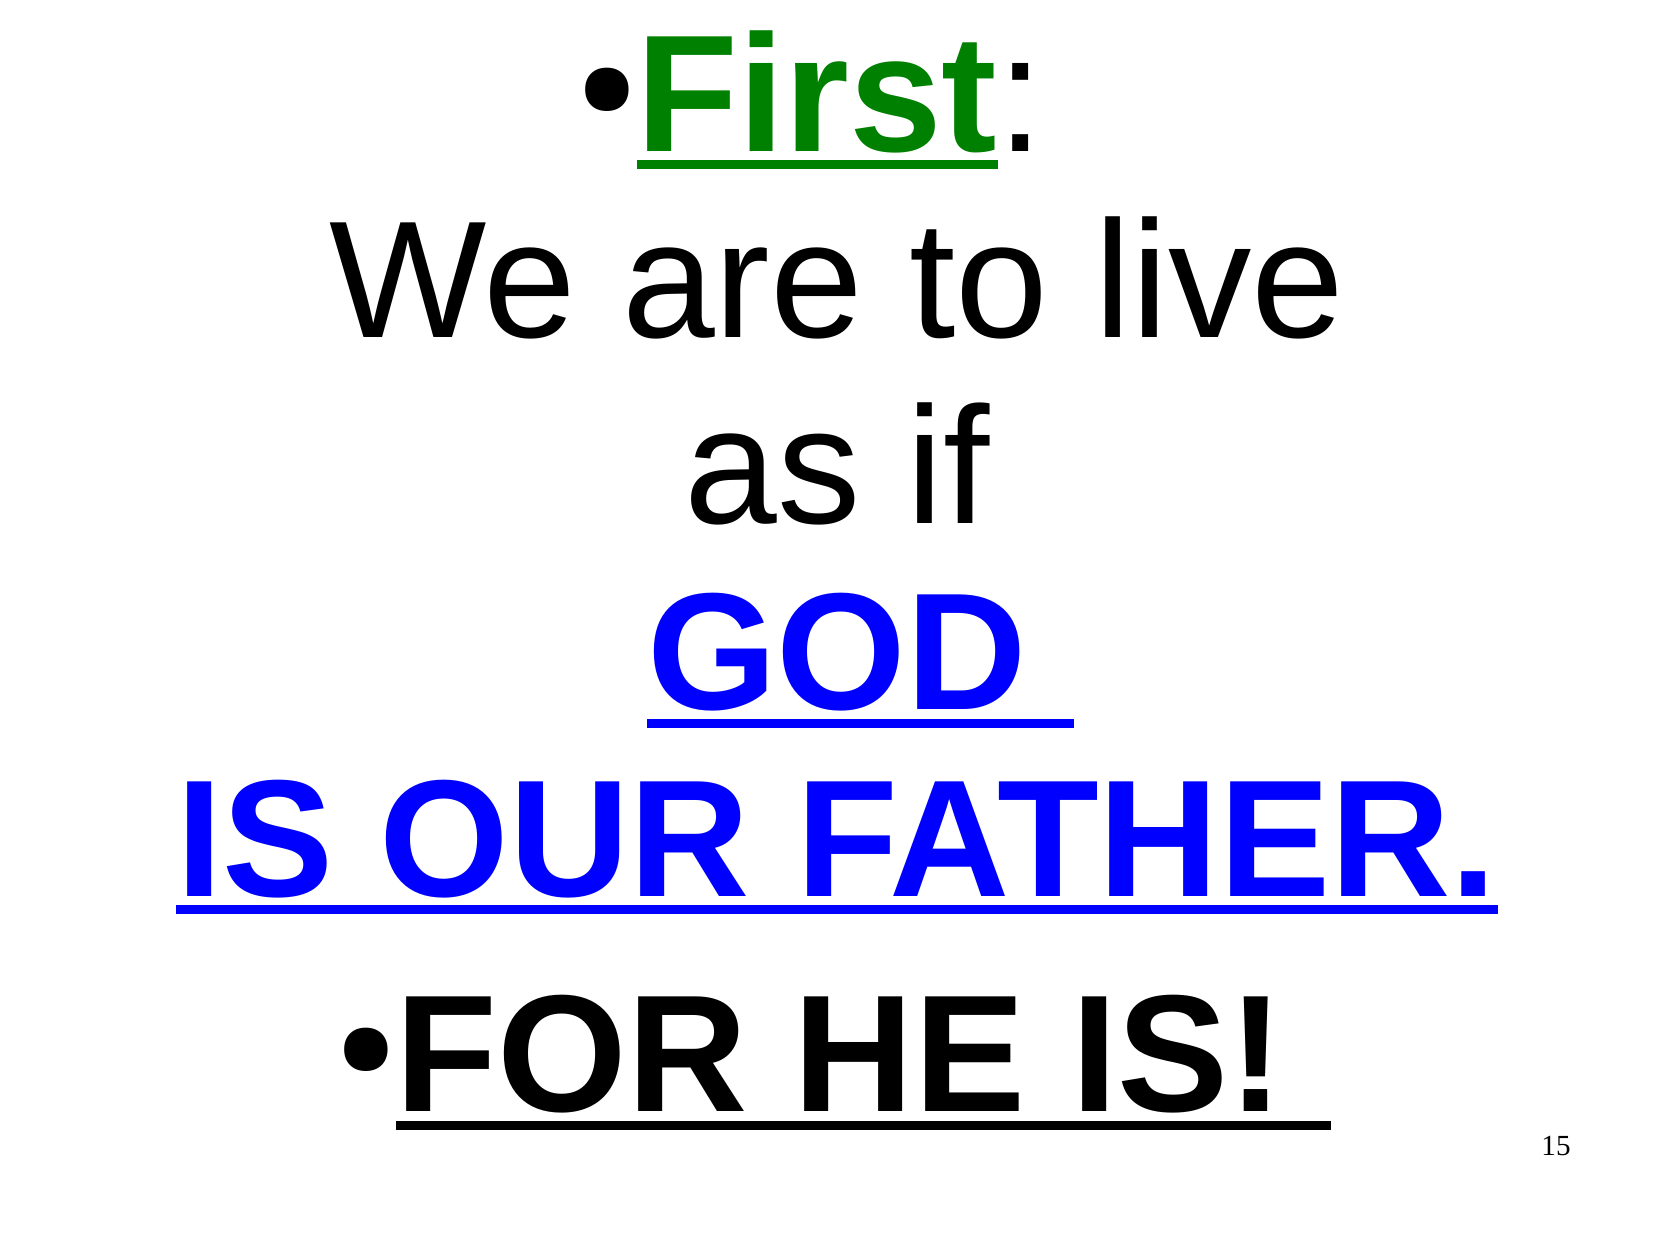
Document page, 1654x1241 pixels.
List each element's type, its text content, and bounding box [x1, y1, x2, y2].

list First: We are to live as if GOD IS OUR FATHER. FOR HE IS! [0, 0, 1651, 1238]
